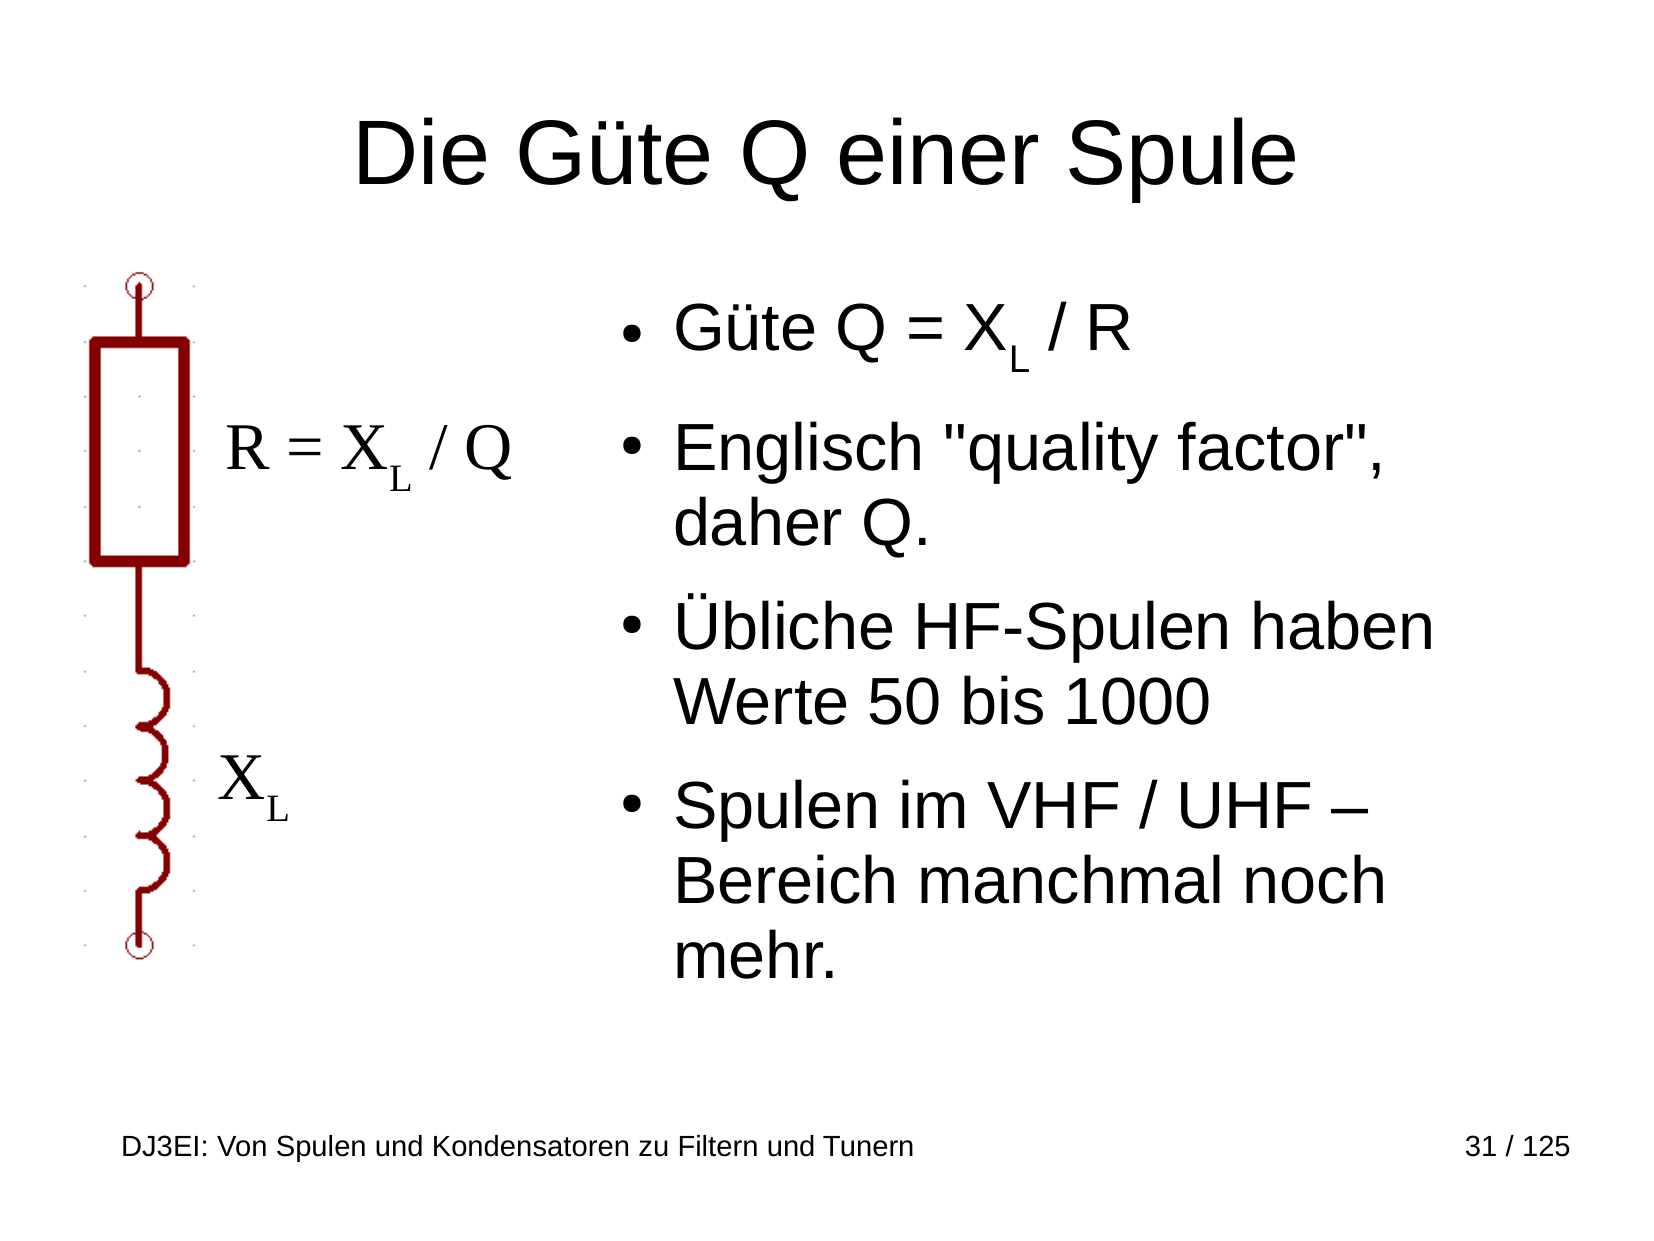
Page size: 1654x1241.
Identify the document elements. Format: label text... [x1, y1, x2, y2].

picture [73, 261, 205, 981]
list Güte Q = XL / R Englisch "quality factor", daher Q. Übliche HF-Spulen haben Werte 50 bis 1000 Spulen im VHF / UHF – Bereich manchmal noch mehr. [602, 290, 1571, 1010]
text_box R = XL / Q [210, 402, 528, 508]
title Die Güte Q einer Spule [82, 49, 1571, 257]
text_box XL [203, 732, 305, 837]
